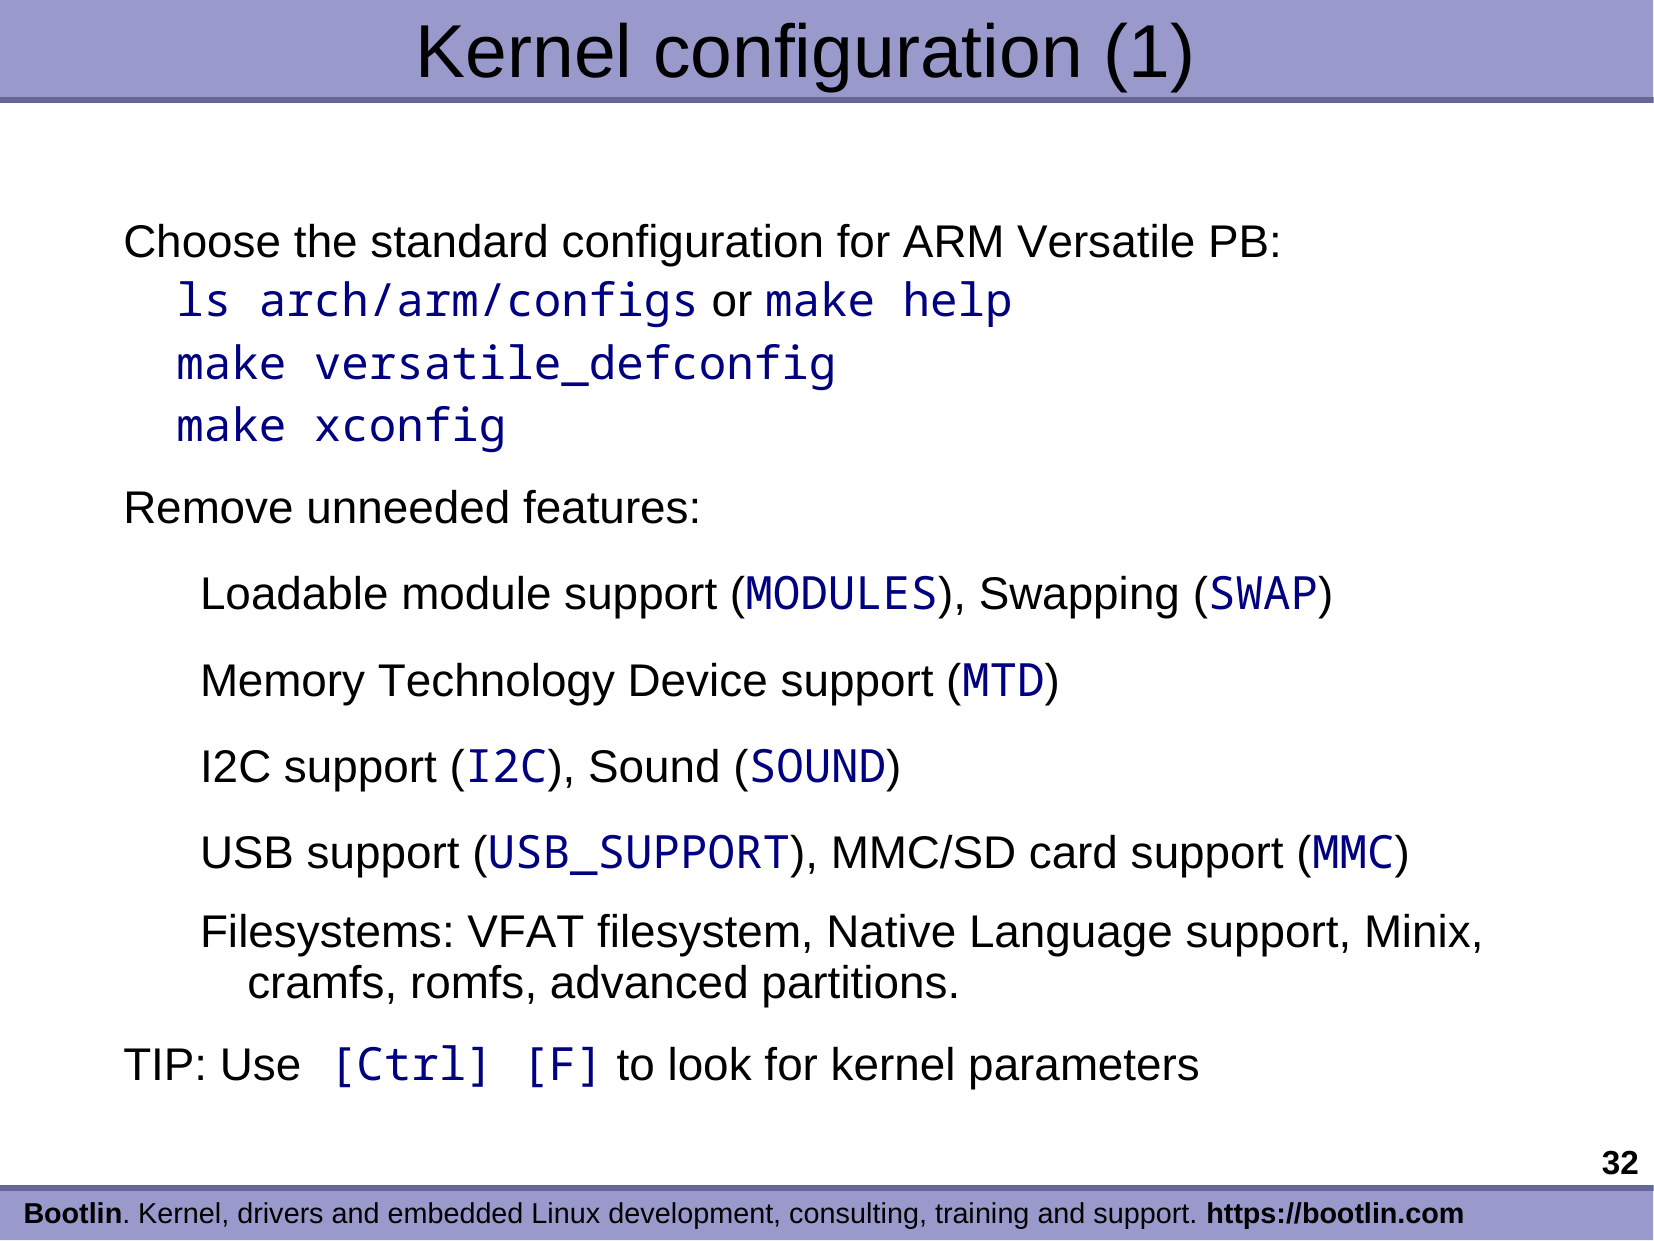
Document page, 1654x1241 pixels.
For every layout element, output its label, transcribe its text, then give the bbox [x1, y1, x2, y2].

list Choose the standard configuration for ARM Versatile PB: ls arch/arm/configs or make help make versatile_defconfig make xconfig Remove unneeded features: Loadable module support (MODULES), Swapping (SWAP) Memory Technology Device support (MTD) I2C support (I2C), Sound (SOUND) USB support (USB_SUPPORT), MMC/SD card support (MMC) Filesystems: VFAT filesystem, Native Language support, Minix, cramfs, romfs, advanced partitions. TIP: Use [Ctrl] [F] to look for kernel parameters [105, 216, 1518, 1069]
title Kernel configuration (1) [60, 5, 1551, 97]
